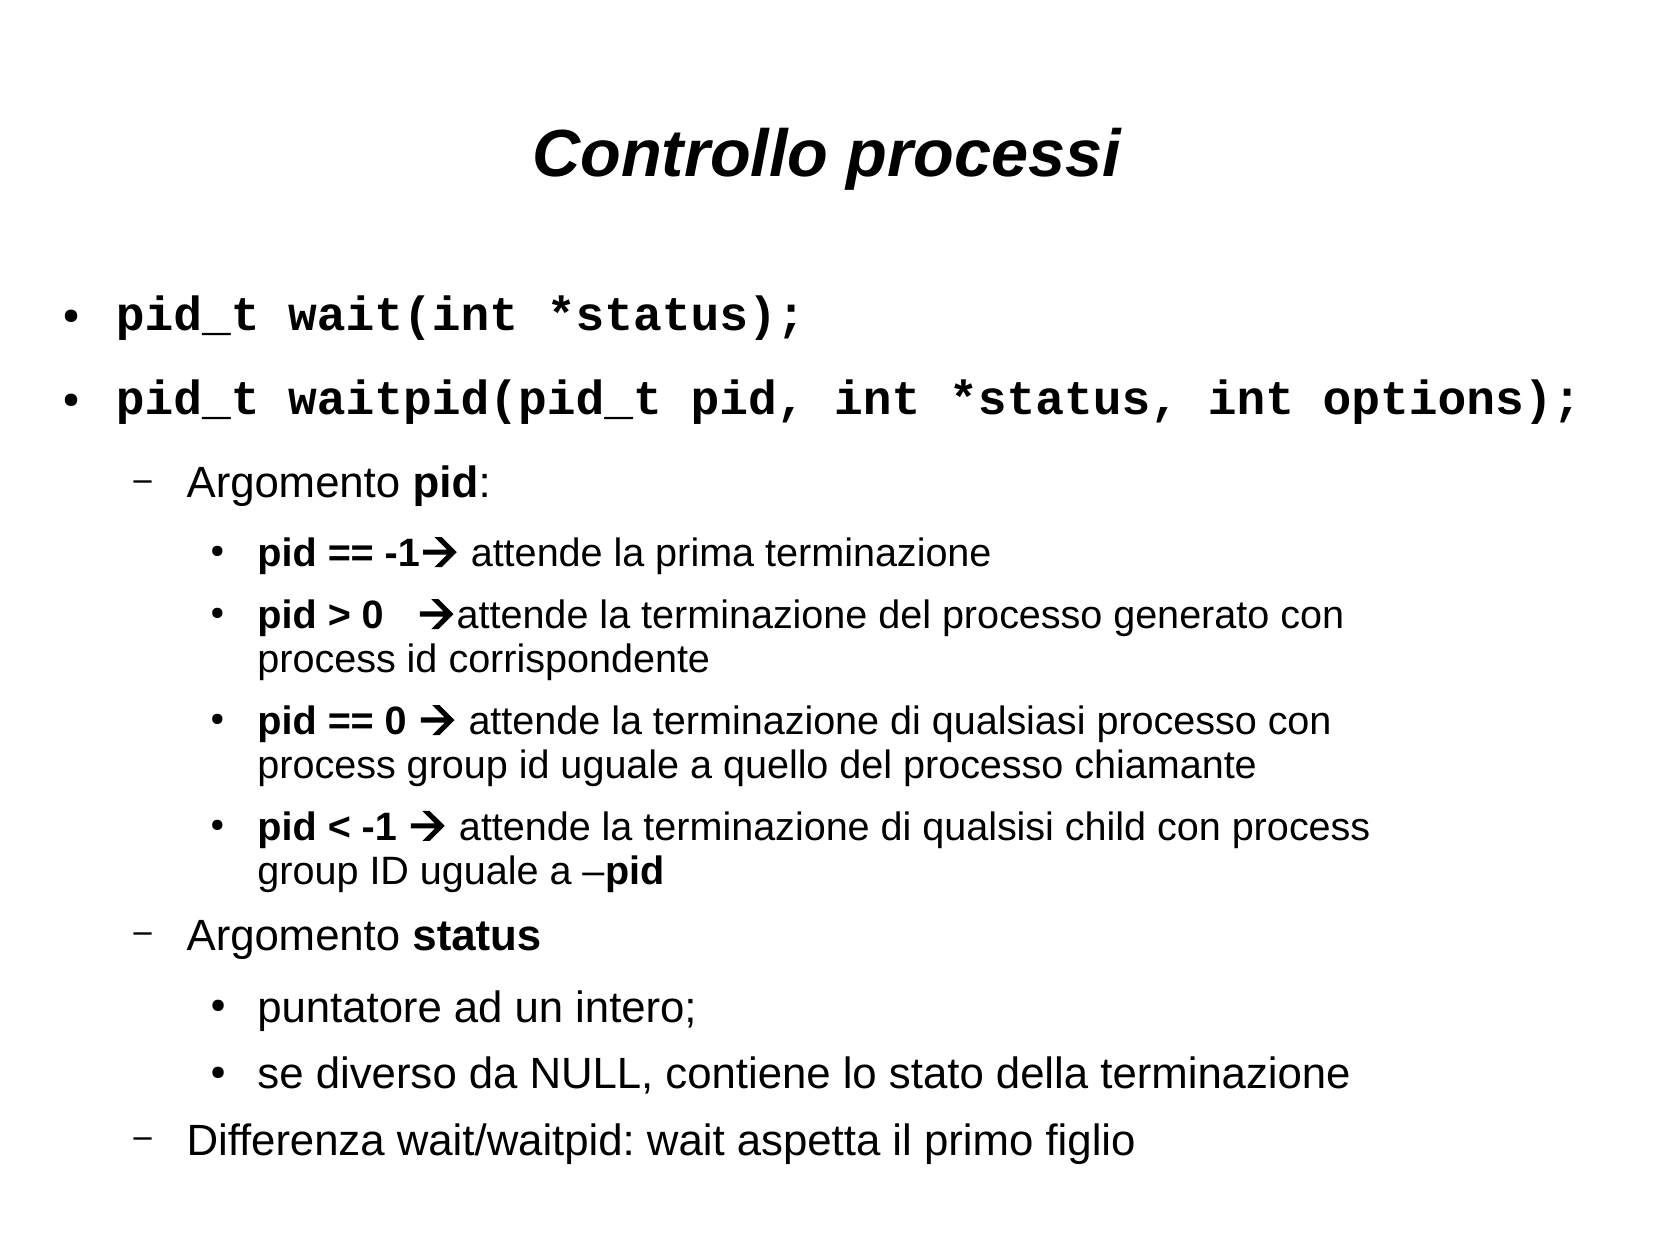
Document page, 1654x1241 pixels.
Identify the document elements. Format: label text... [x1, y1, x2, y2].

list pid_t wait(int *status); pid_t waitpid(pid_t pid, int *status, int options); Argomento pid: pid == -1 attende la prima terminazione pid > 0 attende la terminazione del processo generato con process id corrispondente pid == 0  attende la terminazione di qualsiasi processo con process group id uguale a quello del processo chiamante pid < -1  attende la terminazione di qualsisi child con process group ID uguale a –pid Argomento status puntatore ad un intero; se diverso da NULL, contiene lo stato della terminazione Differenza wait/waitpid: wait aspetta il primo figlio [45, 290, 1621, 1241]
title Controllo processi [82, 49, 1571, 257]
